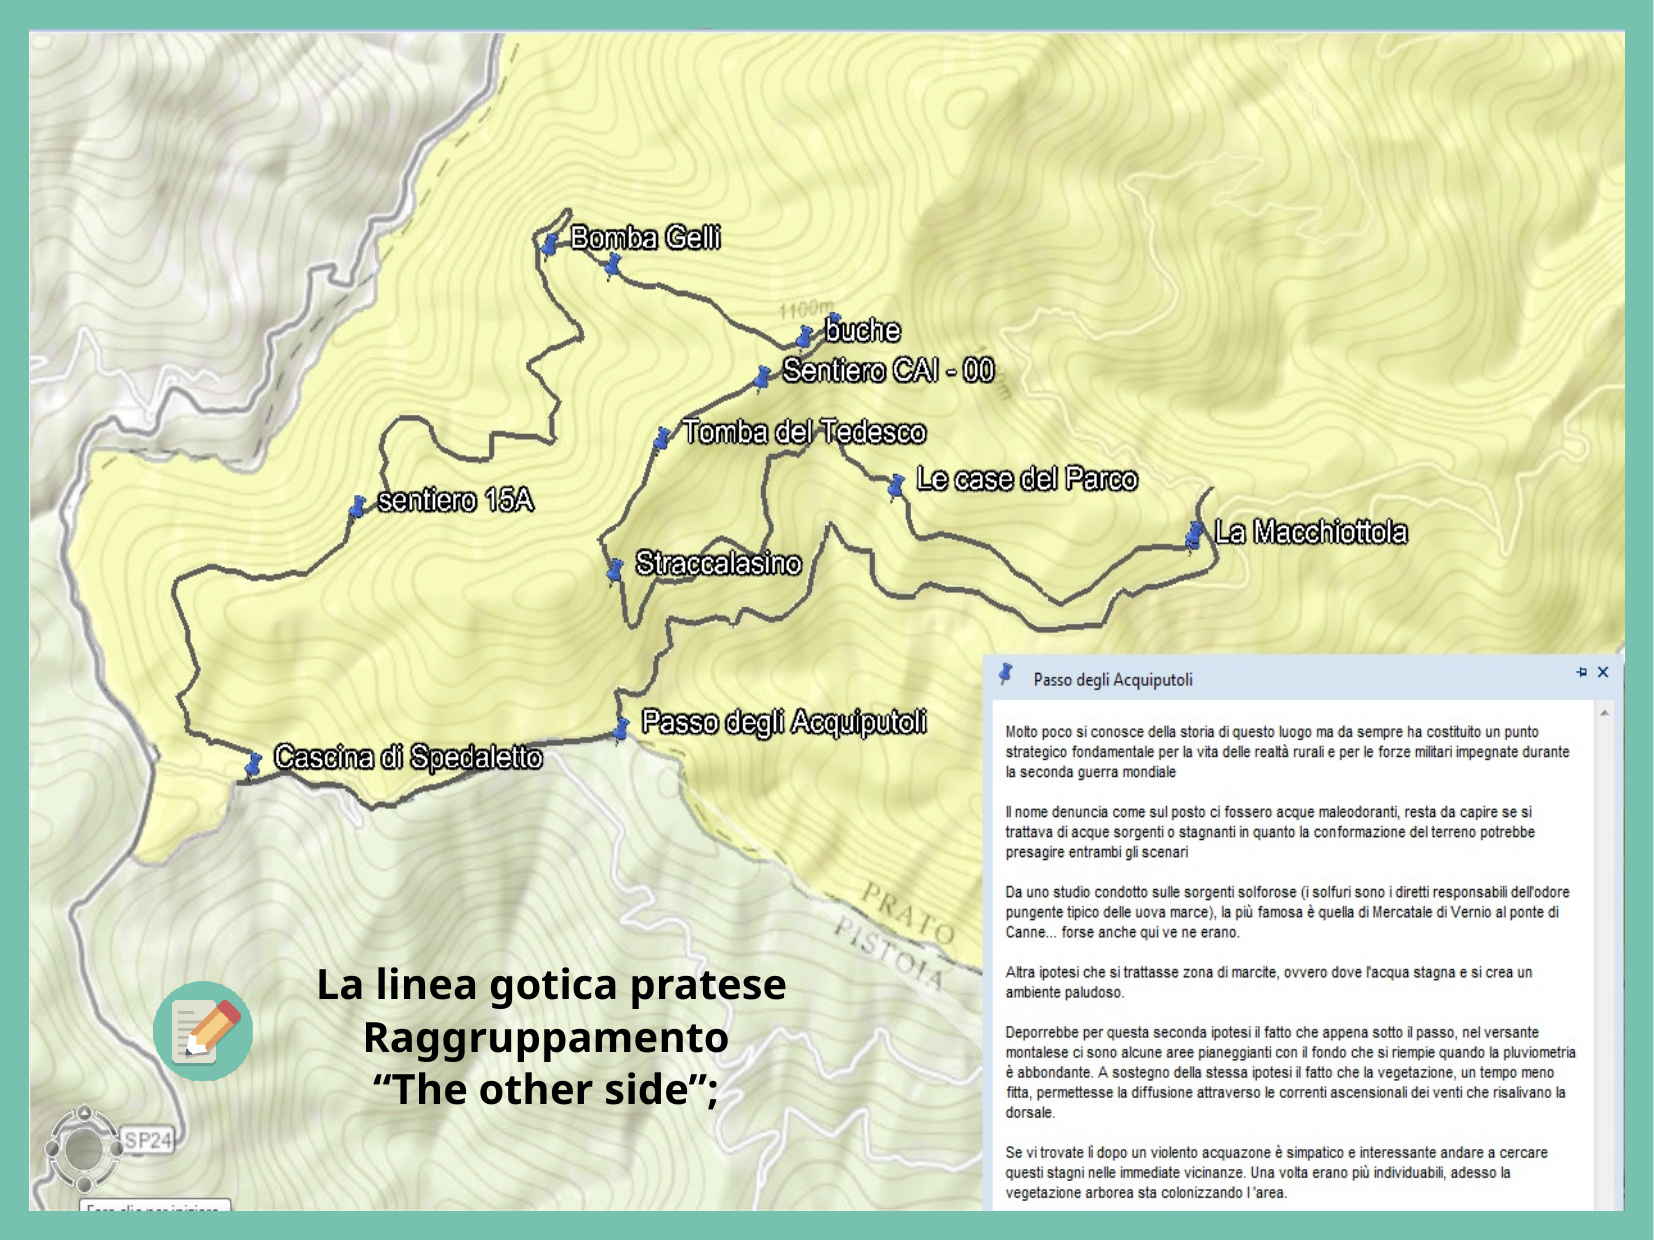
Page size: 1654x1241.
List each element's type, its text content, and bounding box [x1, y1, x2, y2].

text_box La linea gotica pratese Raggruppamento “The other side”; [236, 950, 857, 1117]
picture [29, 23, 1625, 1211]
